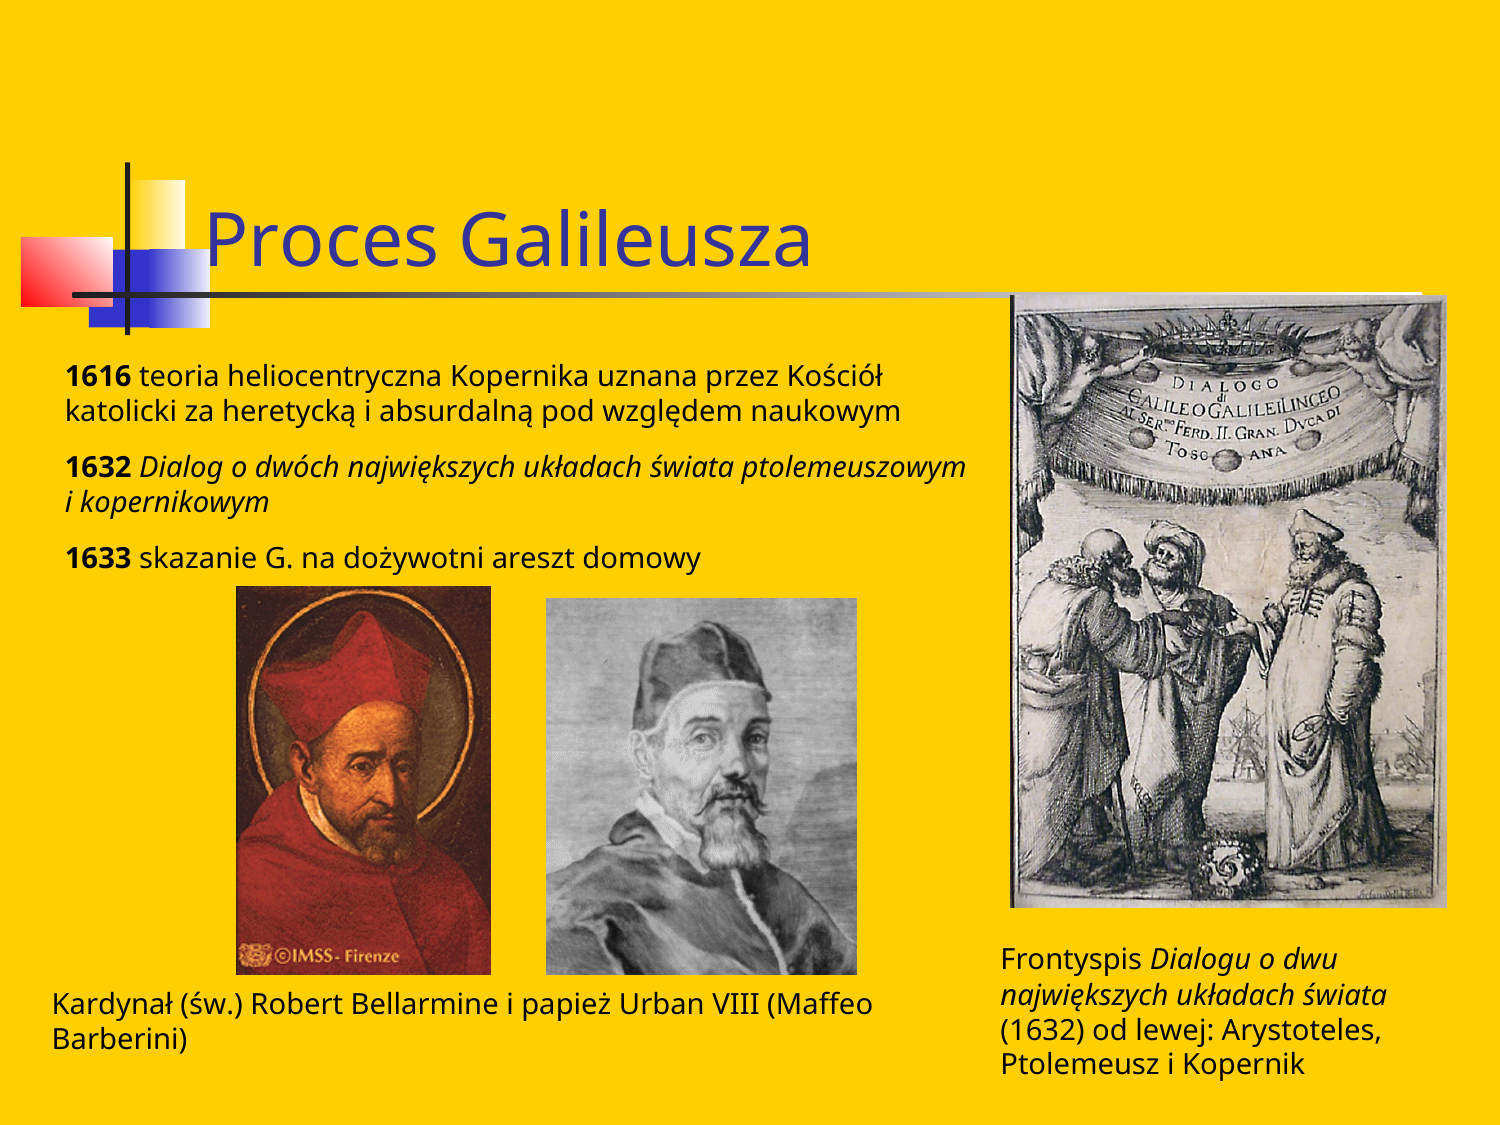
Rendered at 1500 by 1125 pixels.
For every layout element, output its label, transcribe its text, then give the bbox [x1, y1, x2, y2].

picture [236, 586, 491, 975]
picture [546, 598, 857, 975]
text_box 1616 teoria heliocentryczna Kopernika uznana przez Kościół katolicki za heretycką i absurdalną pod względem naukowym 1632 Dialog o dwóch największych układach świata ptolemeuszowym i kopernikowym 1633 skazanie G. na dożywotni areszt domowy [49, 349, 988, 582]
picture [1010, 295, 1447, 908]
text_box Kardynał (św.) Robert Bellarmine i papież Urban VIII (Maffeo Barberini) [36, 977, 975, 1063]
text_box Frontyspis Dialogu o dwu największych układach świata (1632) od lewej: Arystoteles, Ptolemeusz i Kopernik [985, 933, 1461, 1089]
title Proces Galileusza [188, 101, 1468, 289]
